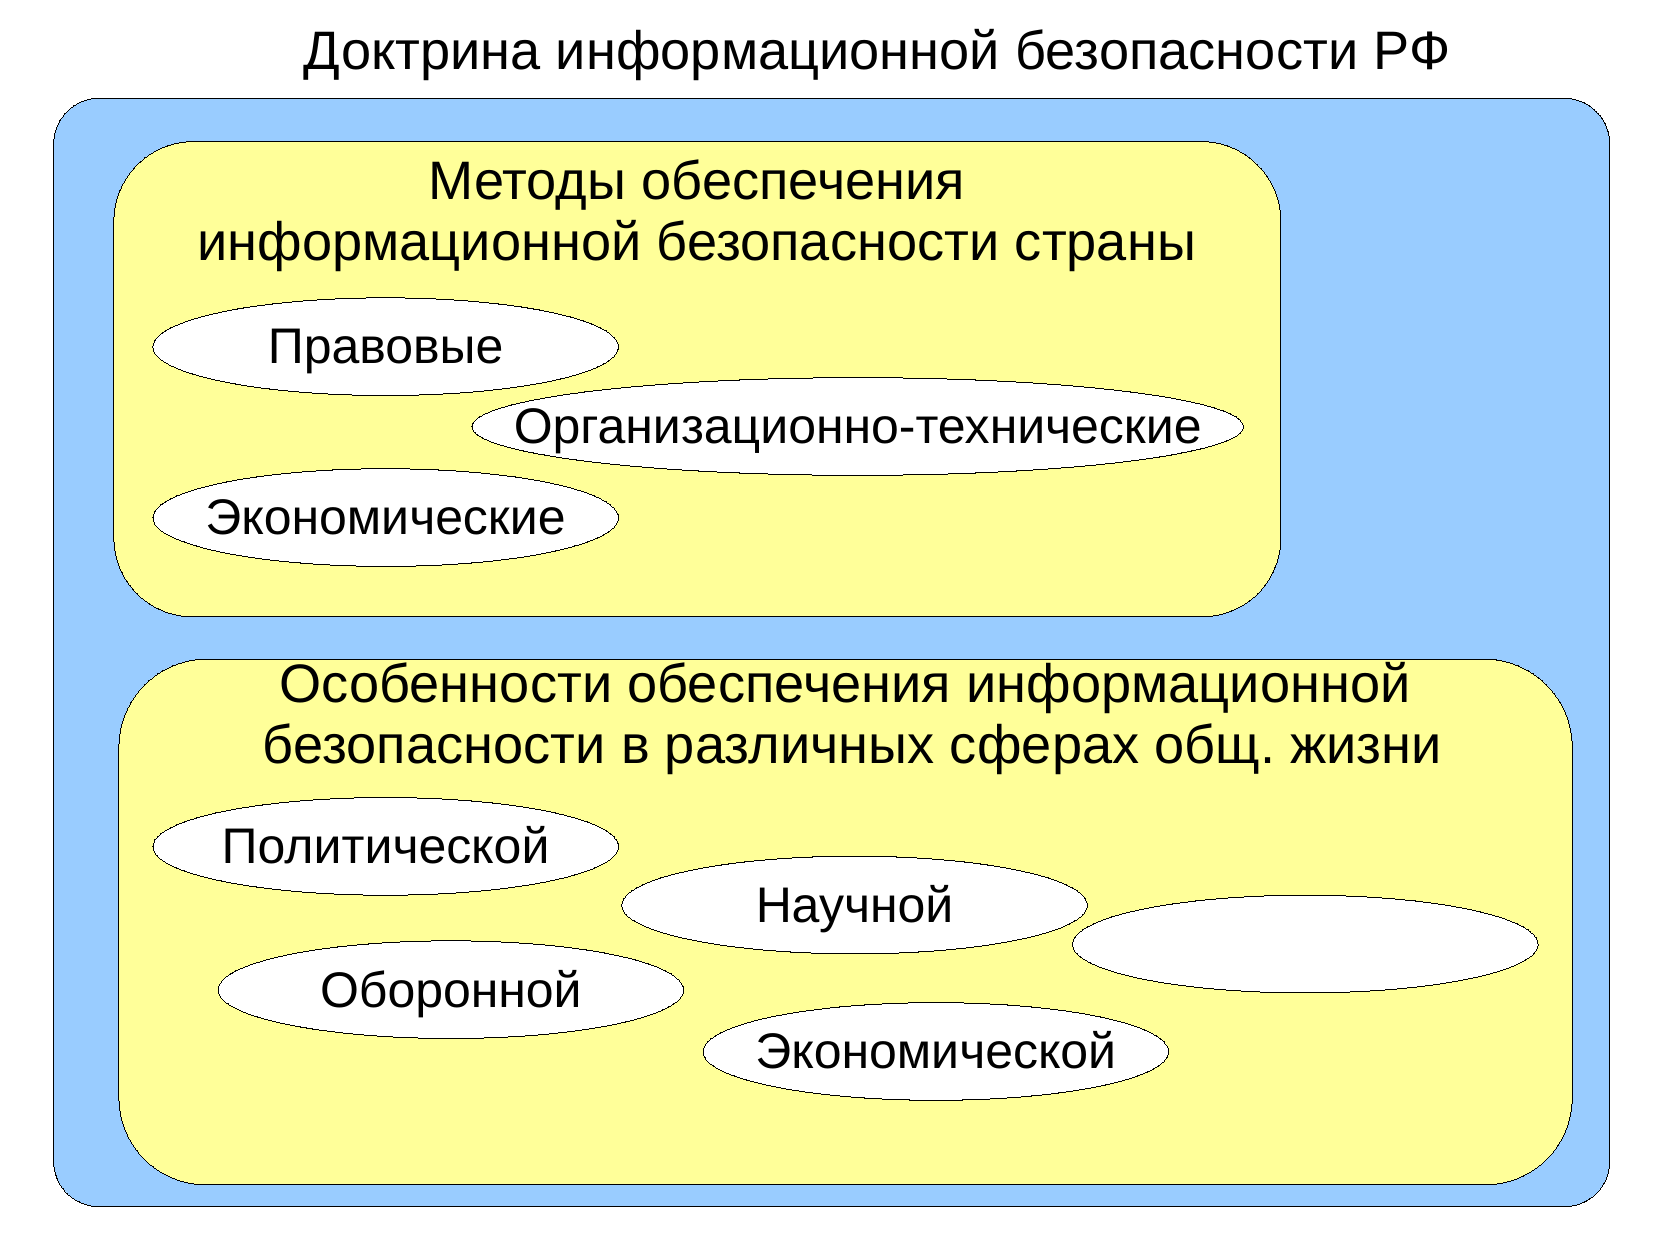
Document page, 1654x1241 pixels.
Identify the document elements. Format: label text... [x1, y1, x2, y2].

text_box [53, 98, 1610, 1207]
text_box Доктрина информационной безопасности РФ [43, 13, 1607, 89]
text_box Организационно-технические [471, 377, 1244, 476]
text_box Оборонной [218, 940, 684, 1039]
text_box Экономической [703, 1002, 1169, 1101]
text_box Правовые [152, 297, 619, 396]
text_box Научной [621, 856, 1088, 954]
text_box Экономические [152, 468, 619, 567]
text_box Особенности обеспечения информационной безопасности в различных сферах общ. жизни [118, 659, 1573, 1185]
text_box Методы обеспечения информационной безопасности страны [113, 141, 1281, 617]
text_box Политической [152, 797, 619, 896]
